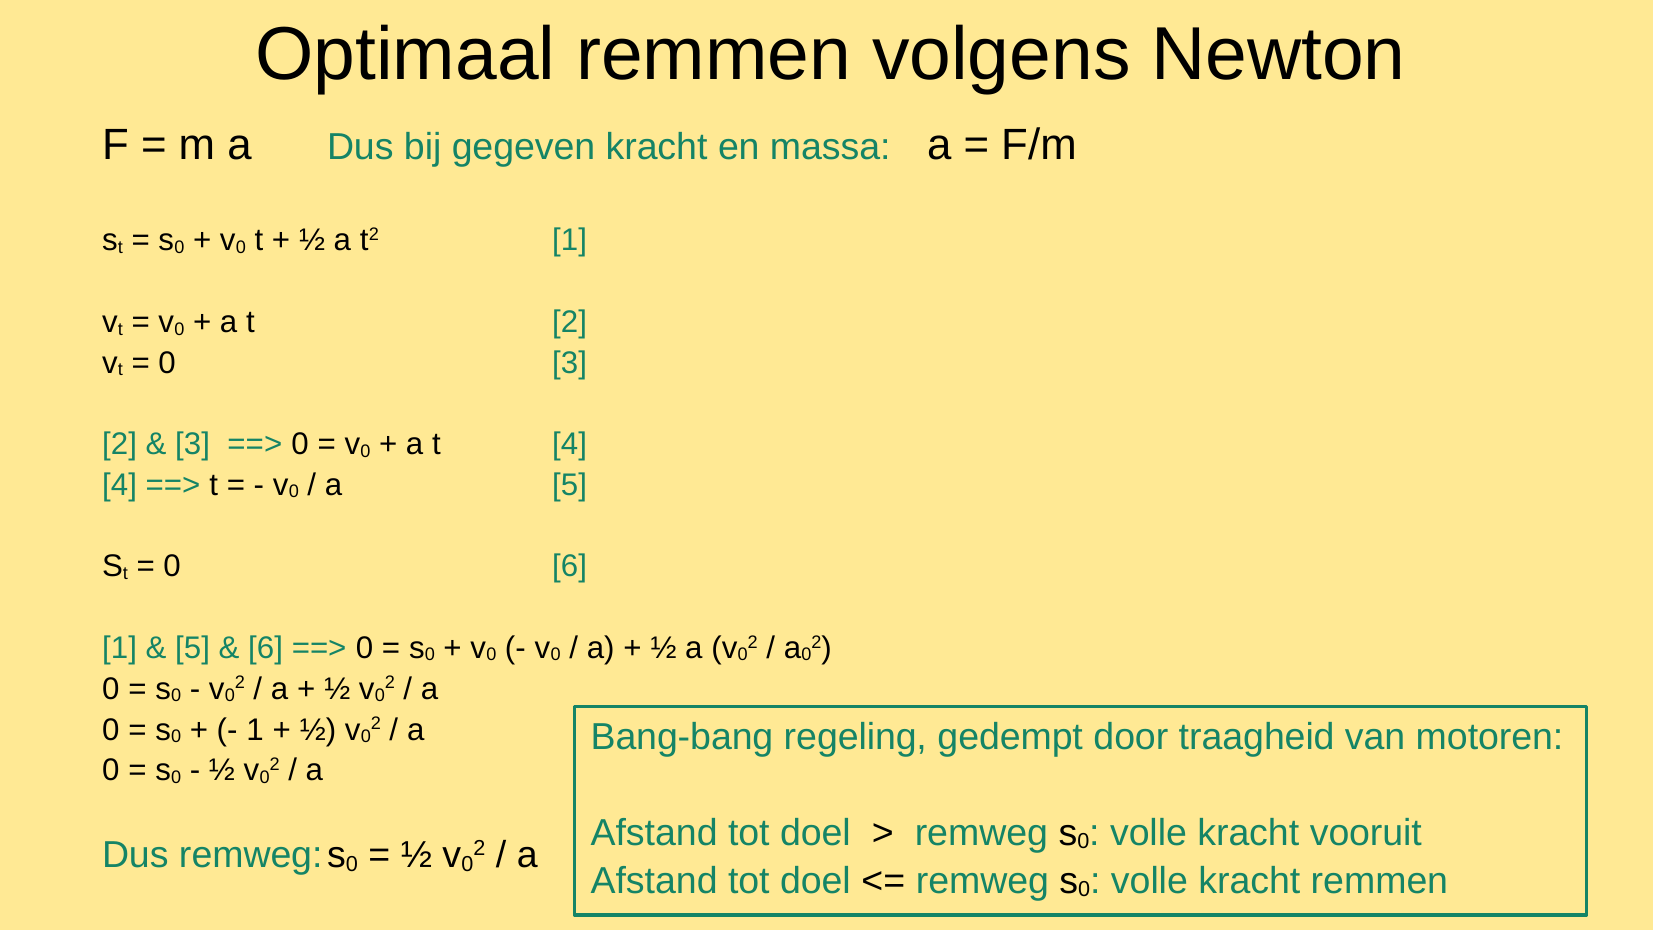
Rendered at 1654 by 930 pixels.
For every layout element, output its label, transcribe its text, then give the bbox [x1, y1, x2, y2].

text_box Bang-bang regeling, gedempt door traagheid van motoren: Afstand tot doel > remweg s0: volle kracht vooruit Afstand tot doel <= remweg s0: volle kracht remmen [574, 706, 1587, 916]
title Optimaal remmen volgens Newton [87, 0, 1576, 113]
text_box F = m a Dus bij gegeven kracht en massa: a = F/m st = s0 + v0 t + ½ a t2 [1] vt = v0 + a t [2] vt = 0 [3] [2] & [3] ==> 0 = v0 + a t [4] [4] ==> t = - v0 / a [5] St = 0 [6] [1] & [5] & [6] ==> 0 = s0 + v0 (- v0 / a) + ½ a (v02 / a02) 0 = s0 - v02 / a + ½ v02 / a 0 = s0 + (- 1 + ½) v02 / a 0 = s0 - ½ v02 / a Dus remweg: s0 = ½ v02 / a [87, 112, 1100, 844]
